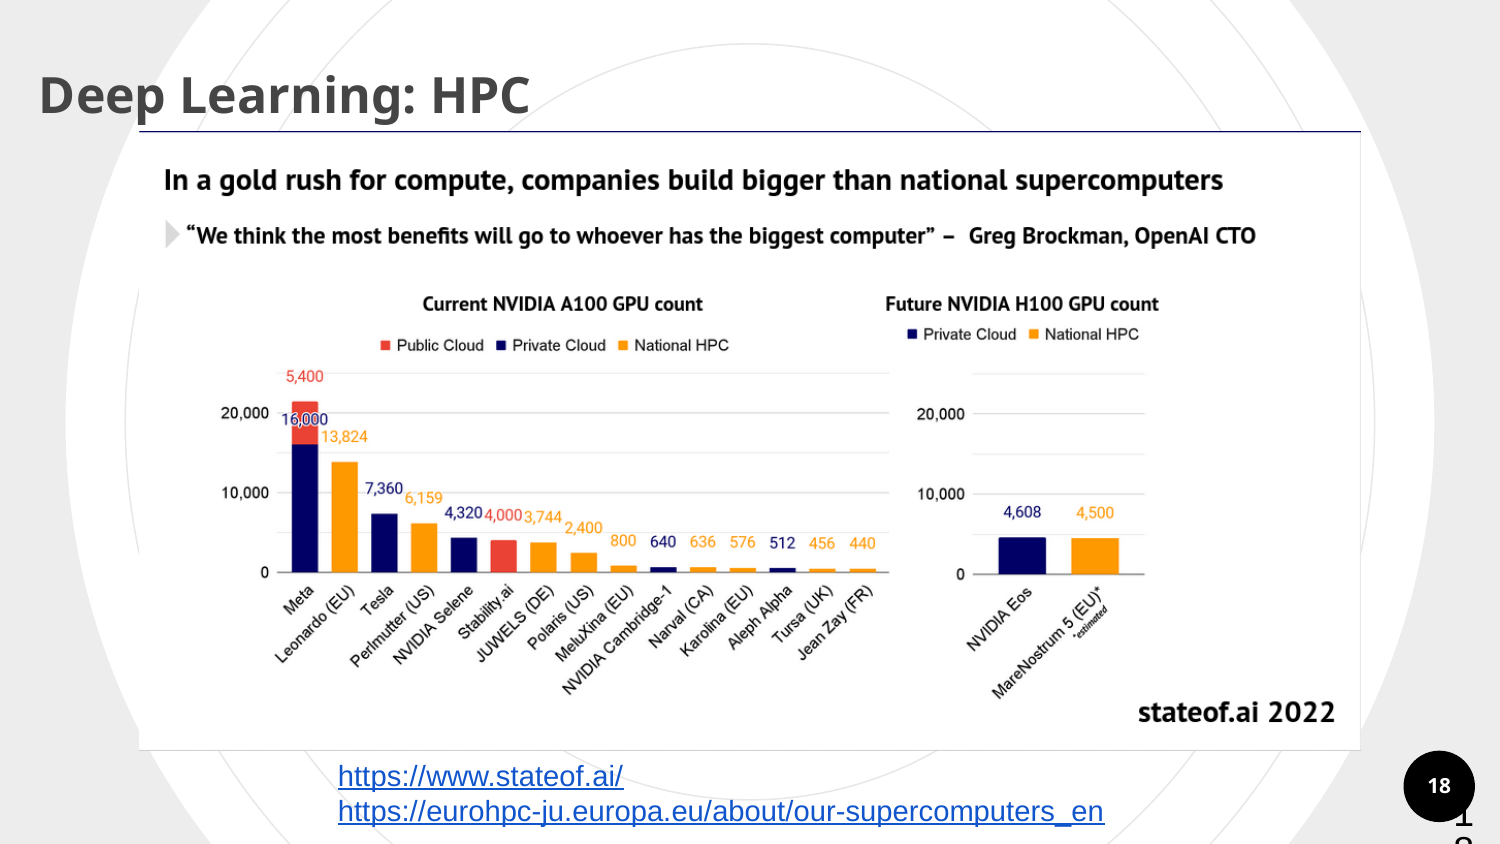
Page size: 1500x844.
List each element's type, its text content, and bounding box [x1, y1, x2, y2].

slide_number 1 [1403, 750, 1475, 823]
text_box Deep Learning: HPC [38, 39, 1461, 149]
text_box https://www.stateof.ai/ https://eurohpc-ju.europa.eu/about/our-supercomputers_en [322, 751, 1287, 843]
picture [139, 131, 1361, 751]
